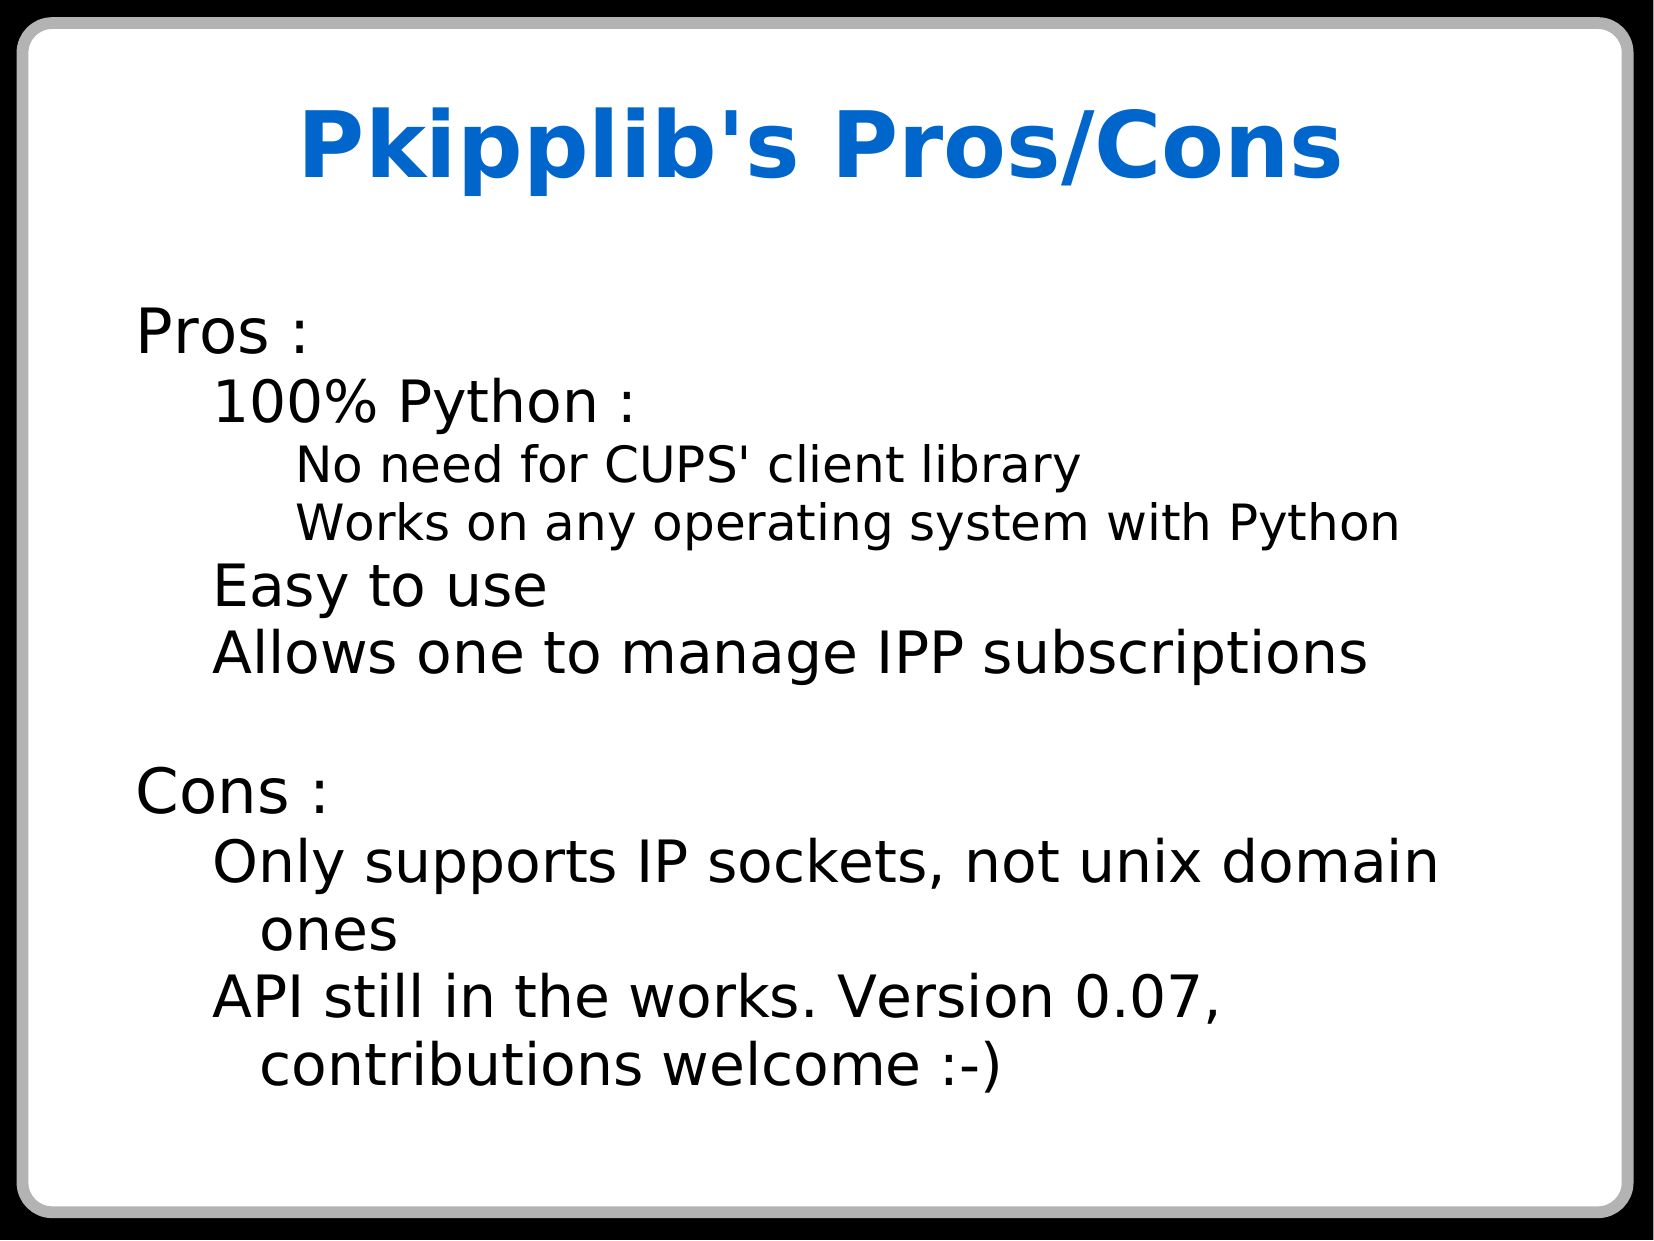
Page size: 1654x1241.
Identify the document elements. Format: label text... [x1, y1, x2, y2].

list Pros : 100% Python : No need for CUPS' client library Works on any operating system with Python Easy to use Allows one to manage IPP subscriptions Cons : Only supports IP sockets, not unix domain ones API still in the works. Version 0.07, contributions welcome :-) [118, 295, 1540, 1100]
title Pkipplib's Pros/Cons [67, 91, 1577, 199]
